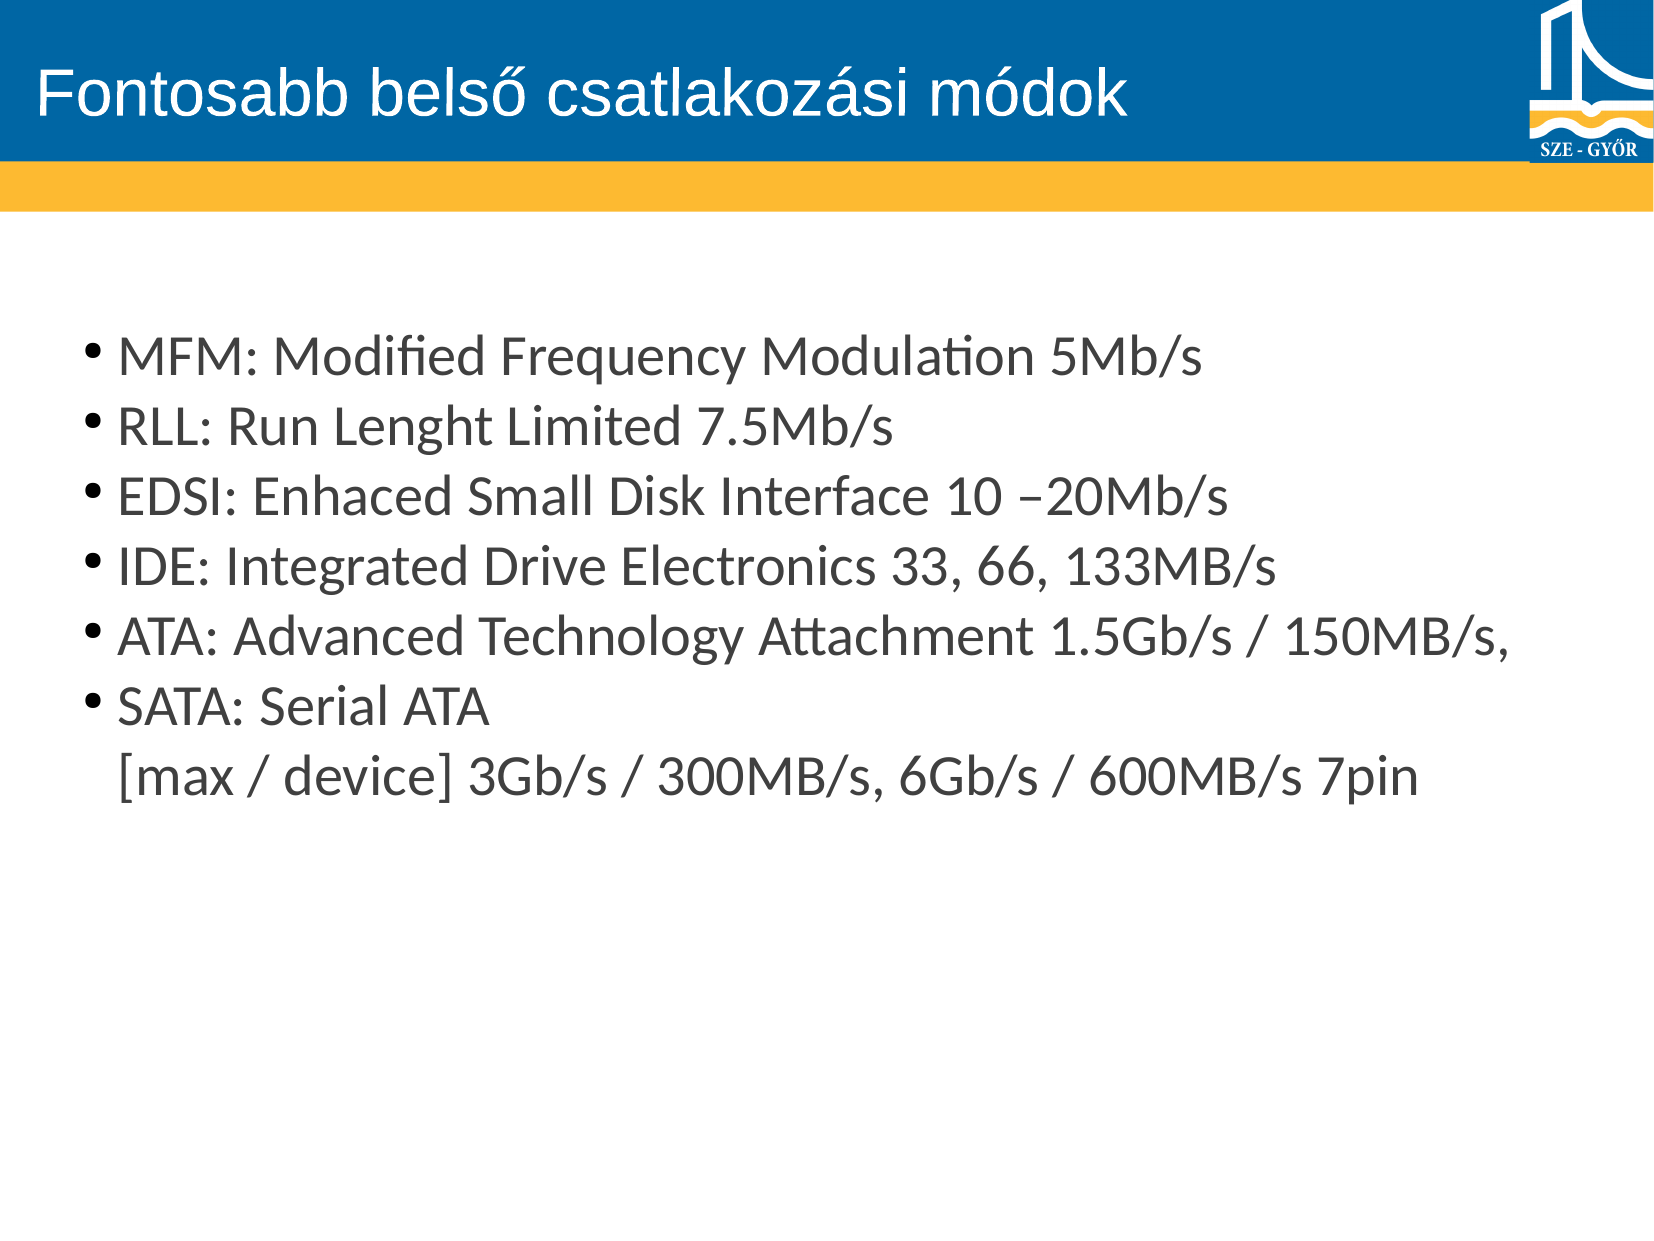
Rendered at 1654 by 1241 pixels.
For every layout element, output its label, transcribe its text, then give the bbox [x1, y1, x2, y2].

text_box MFM: Modified Frequency Modulation 5Mb/s RLL: Run Lenght Limited 7.5Mb/s EDSI: Enhaced Small Disk Interface 10 –20Mb/s IDE: Integrated Drive Electronics 33, 66, 133MB/s ATA: Advanced Technology Attachment 1.5Gb/s / 150MB/s, SATA: Serial ATA [max / device] 3Gb/s / 300MB/s, 6Gb/s / 600MB/s 7pin [82, 247, 1571, 1198]
text_box Fontosabb belső csatlakozási módok [34, 48, 1524, 144]
picture [1529, 0, 1654, 163]
